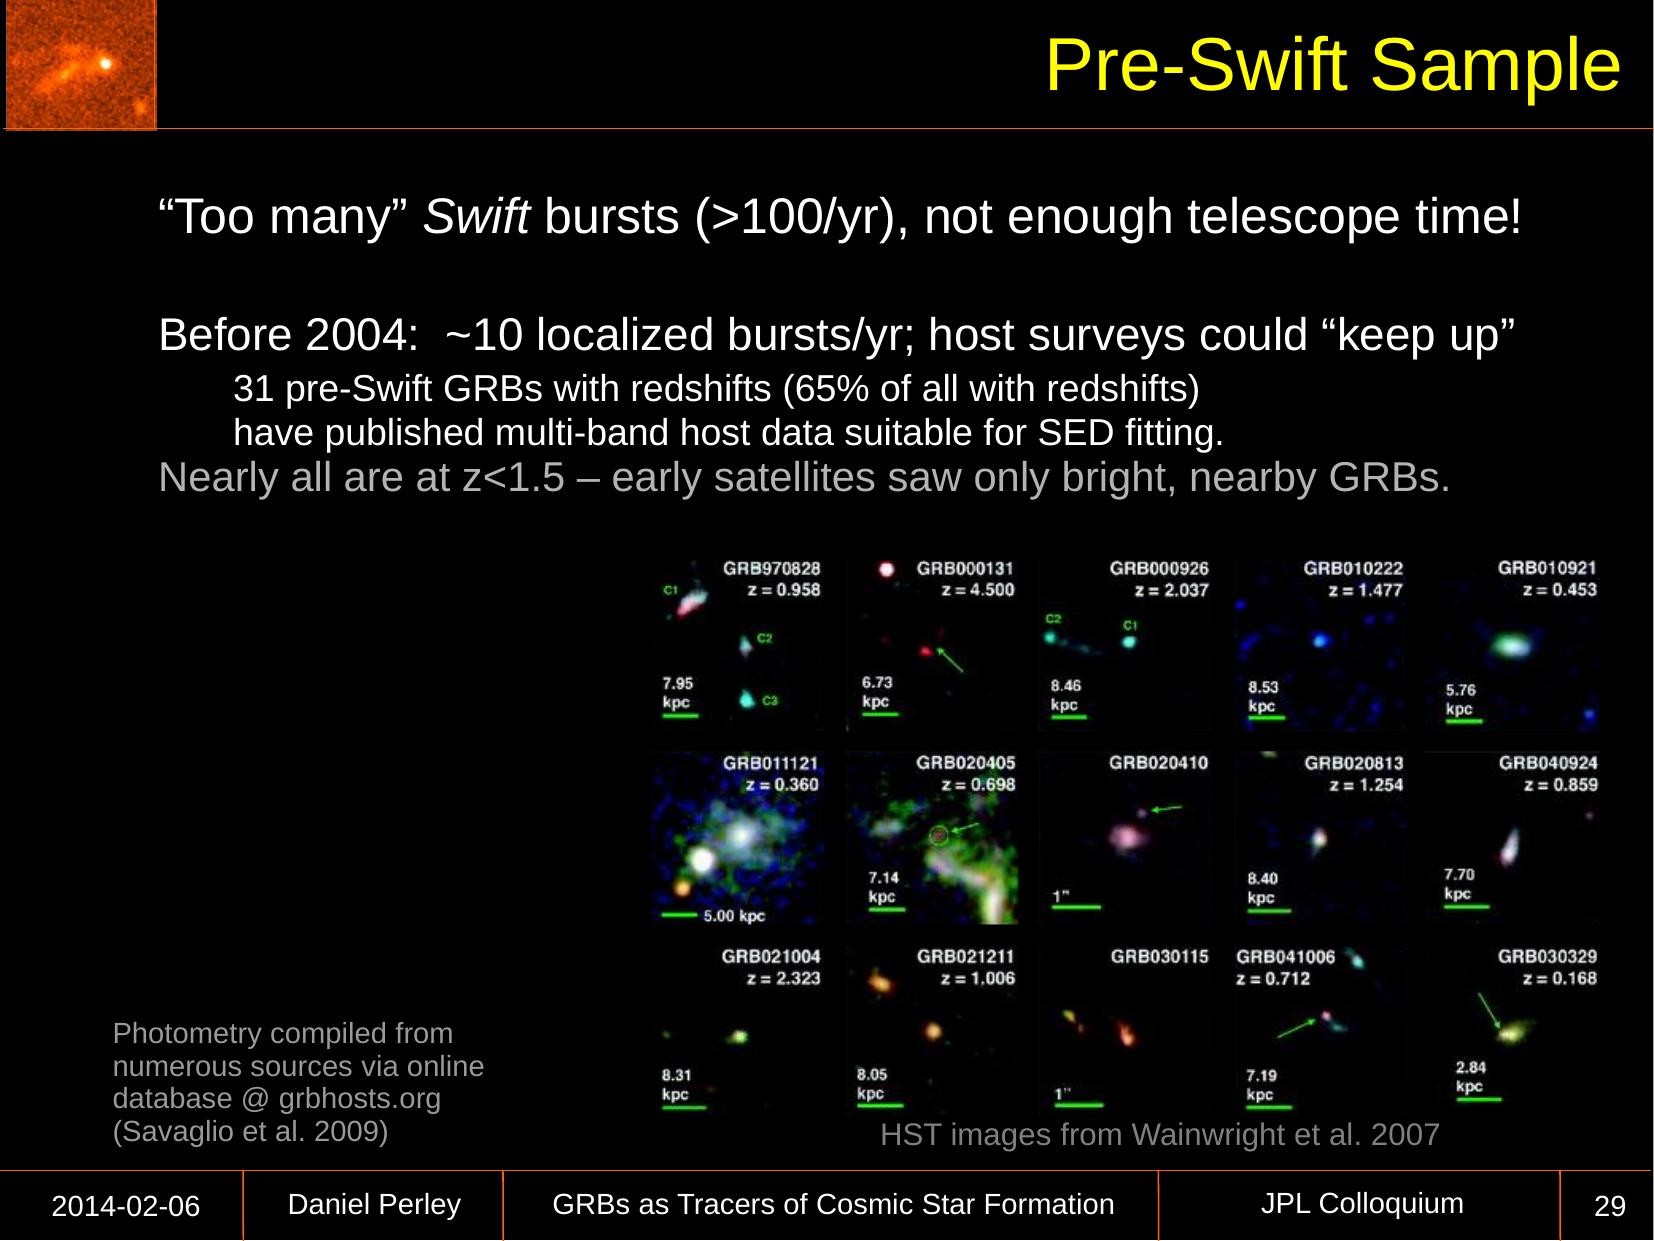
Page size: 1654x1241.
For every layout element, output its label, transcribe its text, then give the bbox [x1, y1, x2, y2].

text_box “Too many” Swift bursts (>100/yr), not enough telescope time! Before 2004: ~10 localized bursts/yr; host surveys could “keep up” 31 pre-Swift GRBs with redshifts (65% of all with redshifts) have published multi-band host data suitable for SED fitting. Nearly all are at z<1.5 – early satellites saw only bright, nearby GRBs. [140, 177, 1566, 557]
text_box HST images from Wainwright et al. 2007 [862, 1106, 1613, 1163]
text_box Photometry compiled from numerous sources via online database @ grbhosts.org (Savaglio et al. 2009) [94, 1006, 545, 1159]
picture [7, 0, 154, 128]
picture [637, 548, 1613, 1133]
title Pre-Swift Sample [187, 21, 1624, 108]
